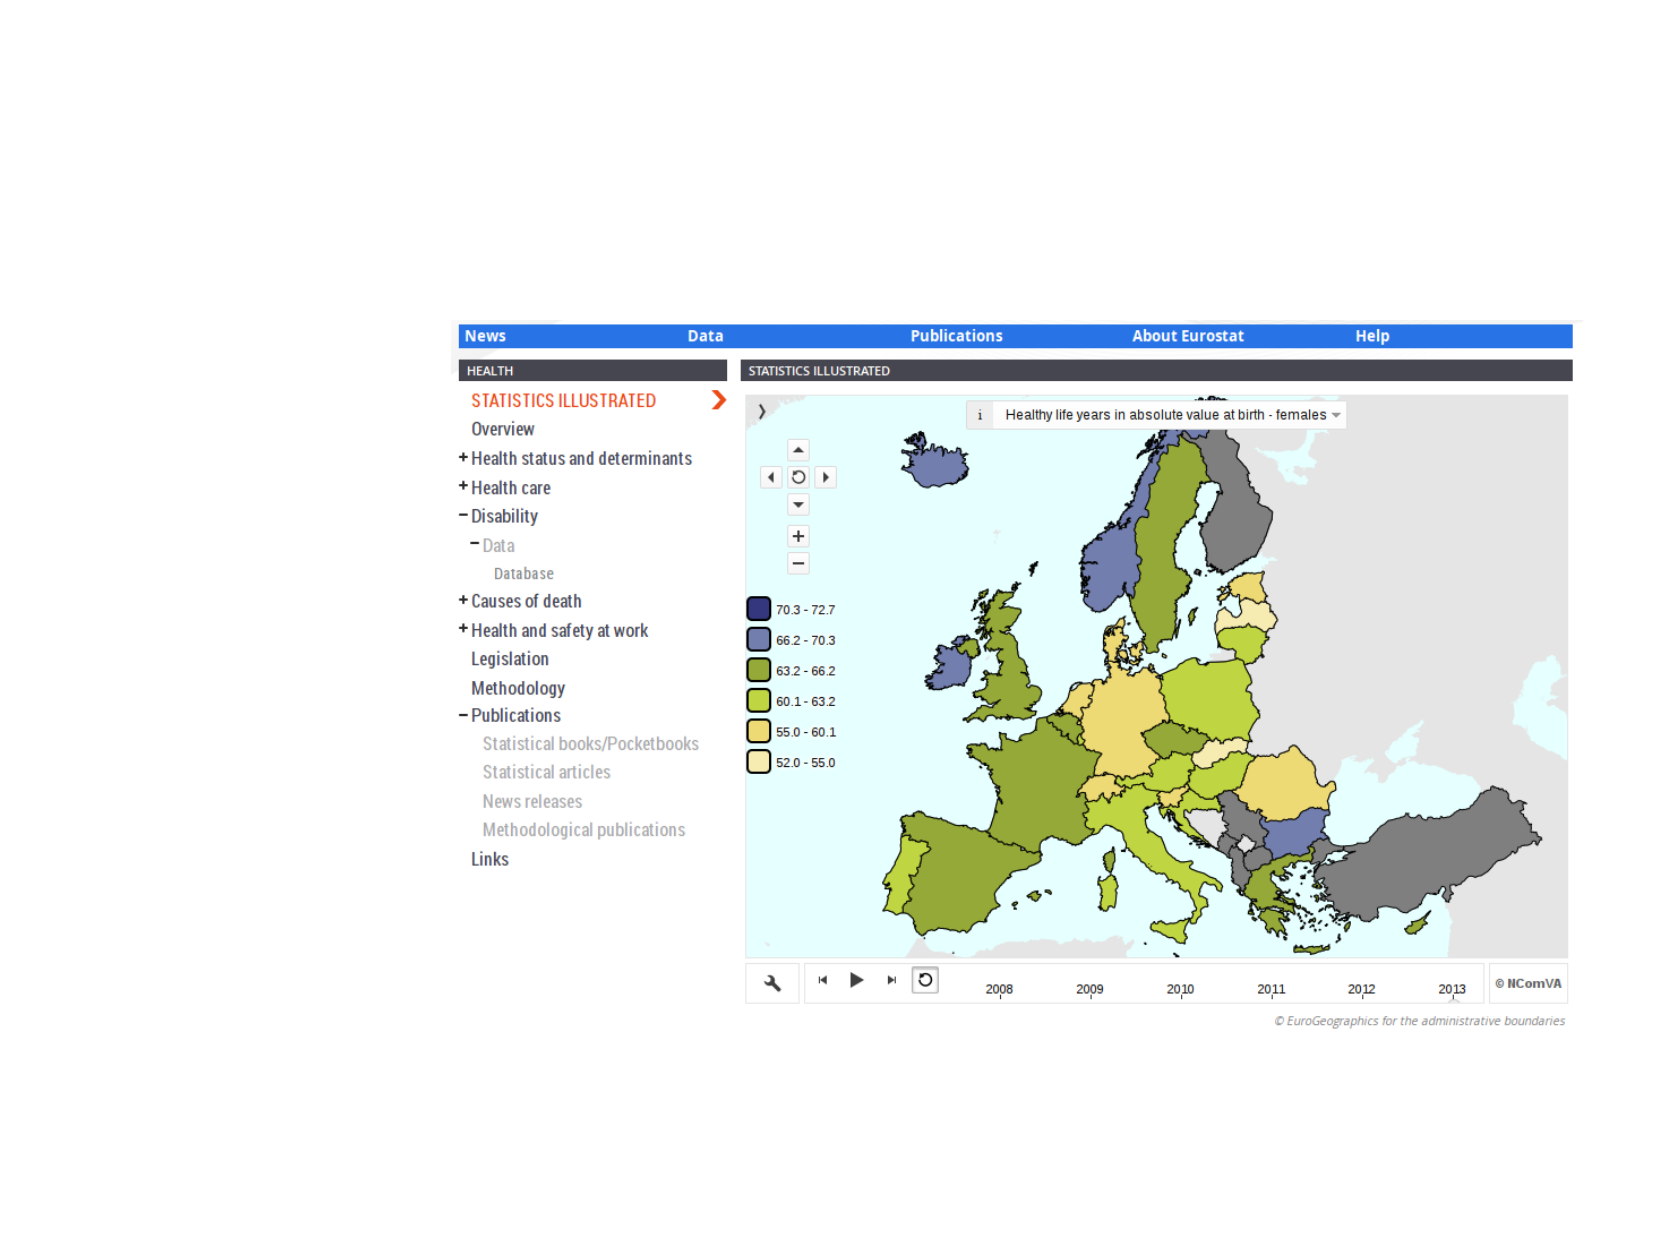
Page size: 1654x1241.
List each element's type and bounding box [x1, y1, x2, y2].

picture [451, 320, 1583, 1040]
